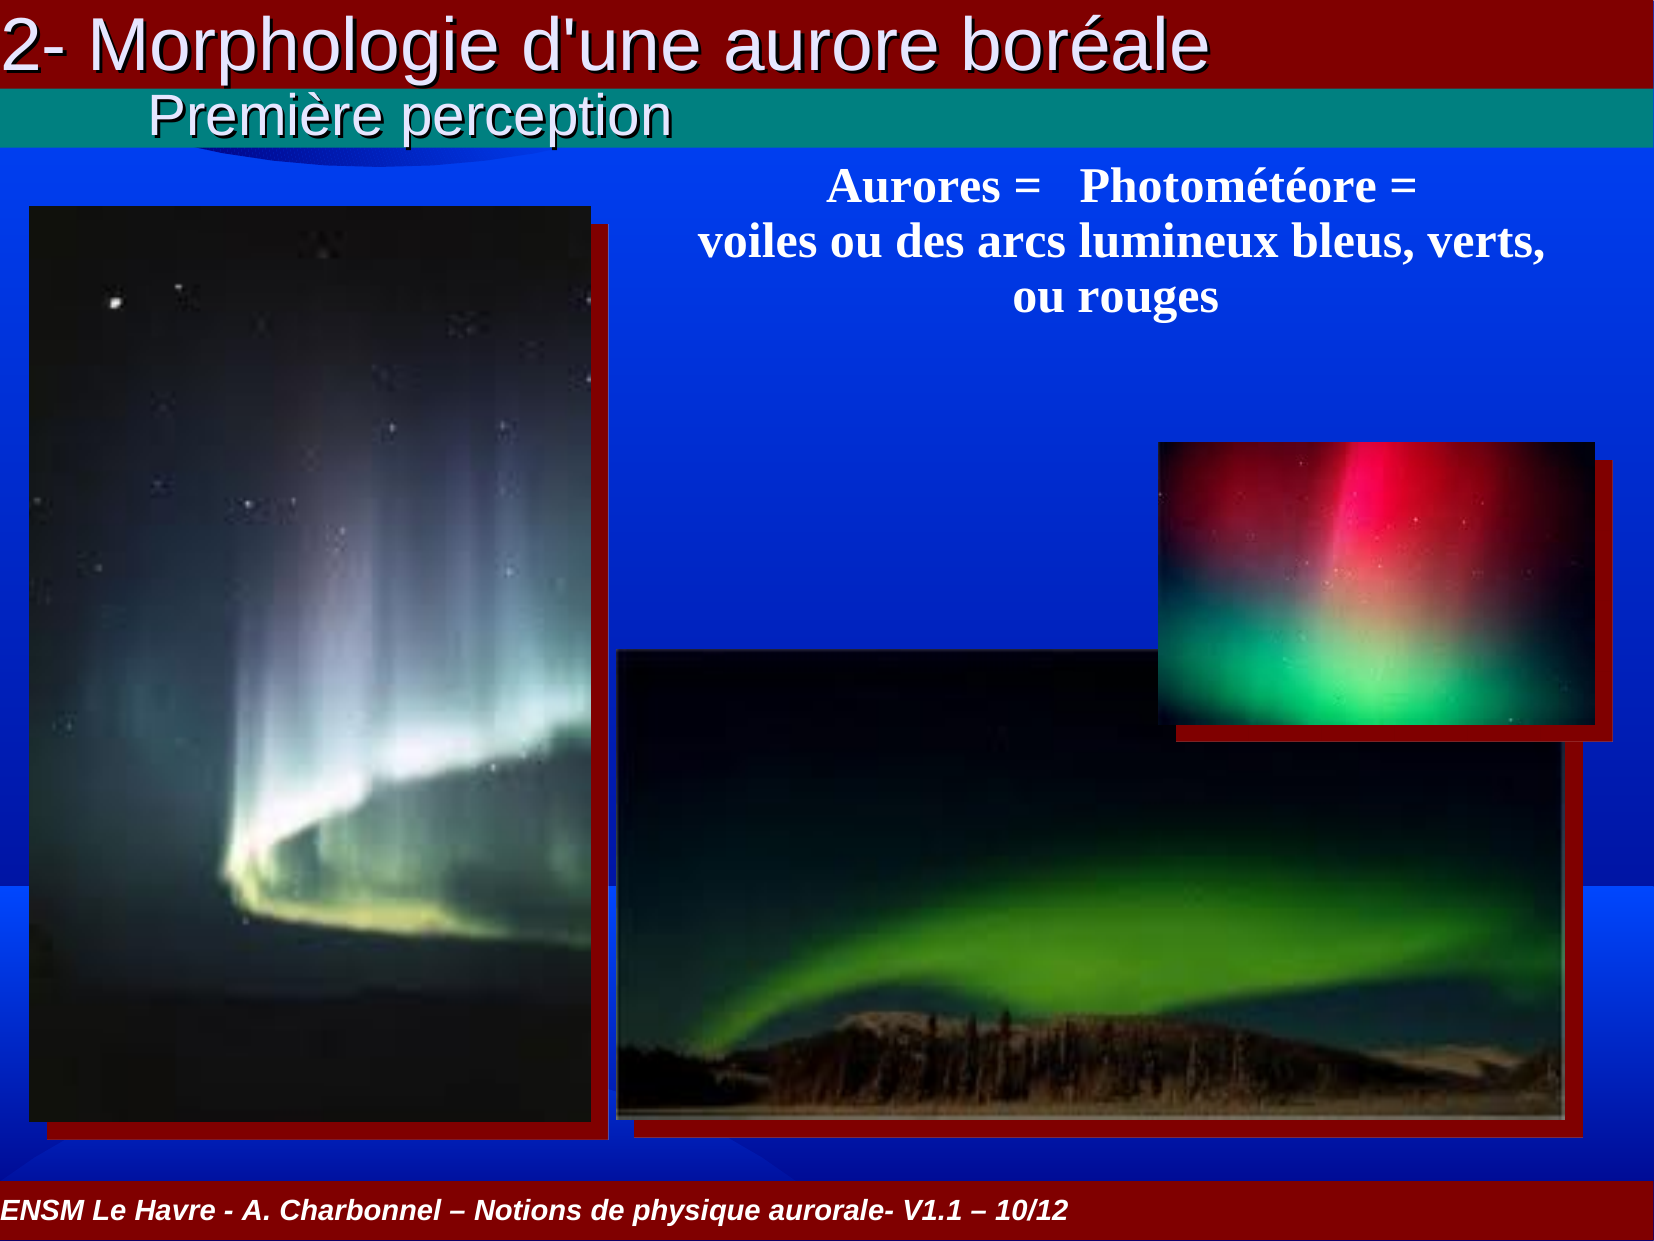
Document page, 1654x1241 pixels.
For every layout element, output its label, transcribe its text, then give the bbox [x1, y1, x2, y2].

picture [29, 206, 591, 1123]
picture [616, 442, 1595, 1120]
text_box Aurores = Photométéore = voiles ou des arcs lumineux bleus, verts, ou rouges [679, 157, 1565, 328]
title Première perception [0, 89, 1654, 148]
text_box ENSM Le Havre - A. Charbonnel – Notions de physique aurorale- V1.1 – 10/12 [0, 1181, 1654, 1241]
title 2- Morphologie d'une aurore boréale [0, 0, 1654, 89]
